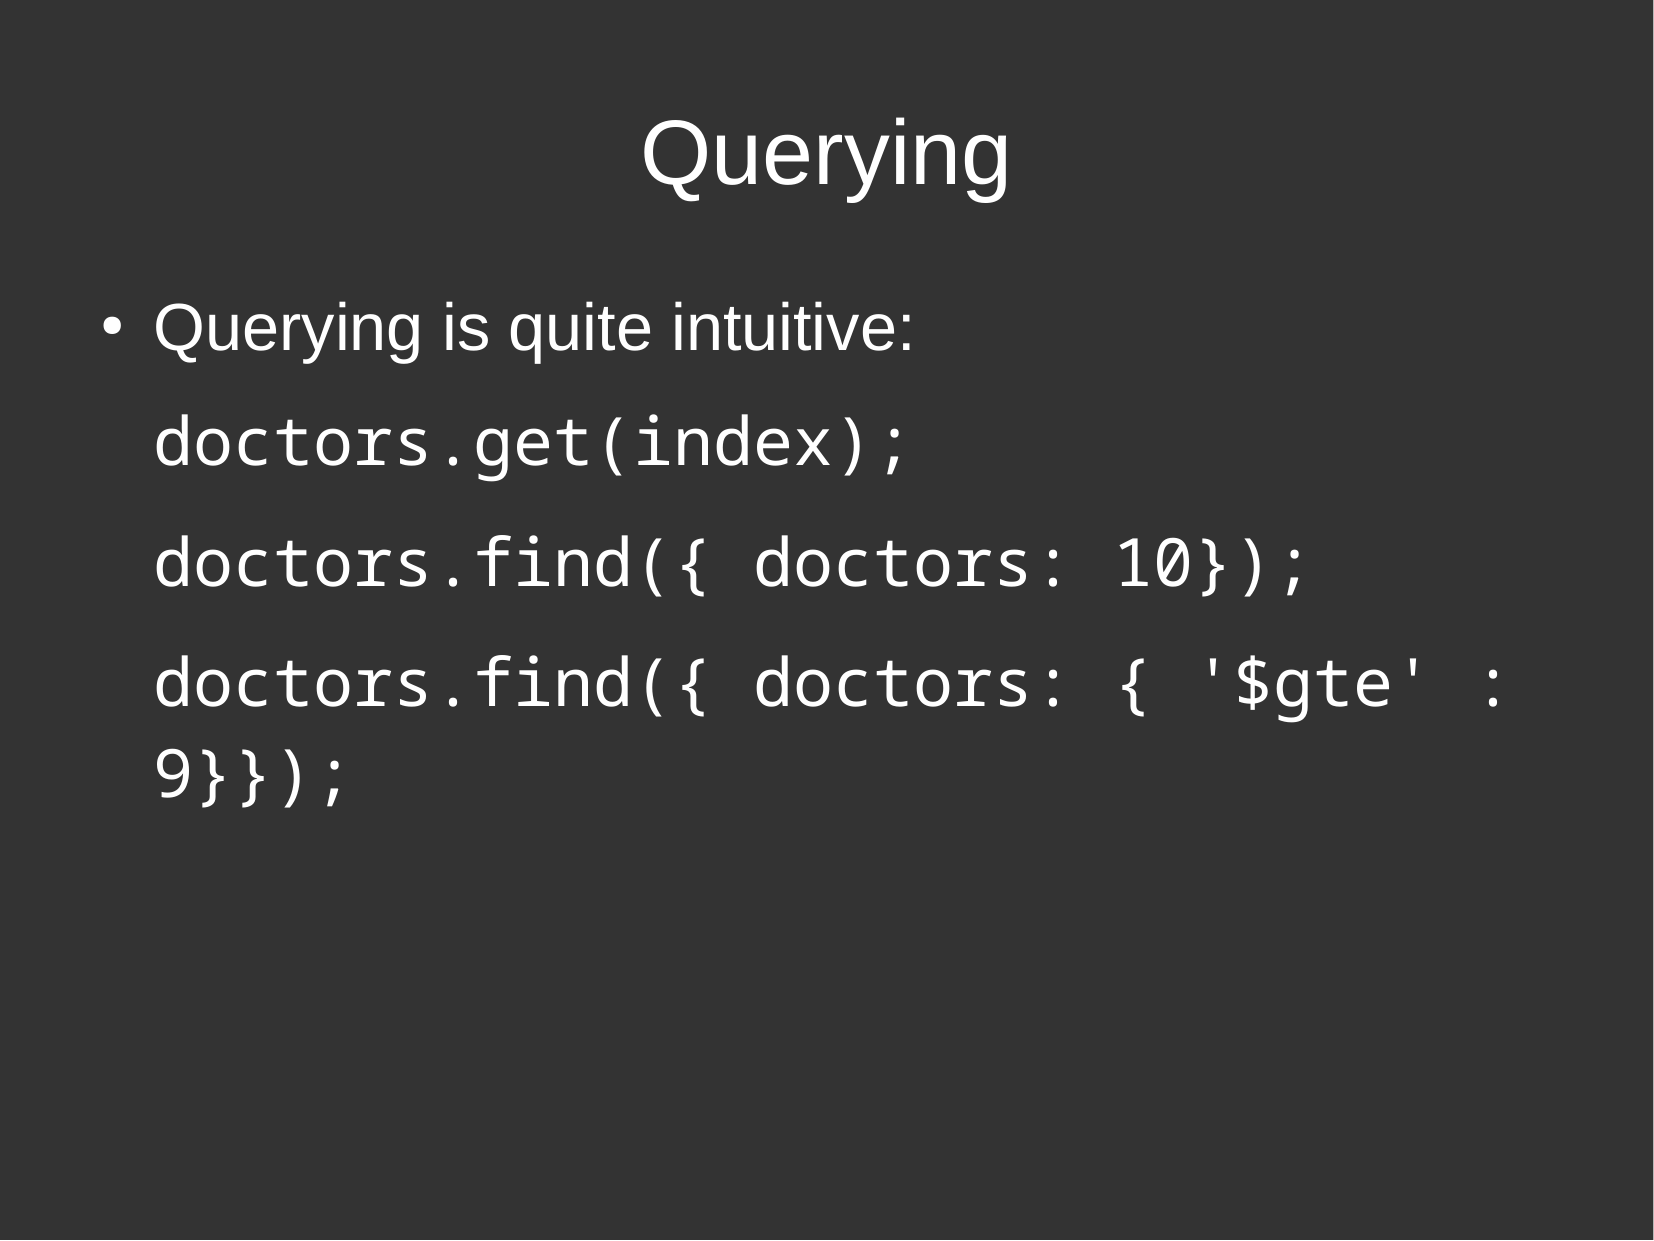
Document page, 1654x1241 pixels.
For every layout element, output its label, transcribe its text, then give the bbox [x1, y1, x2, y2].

list Querying is quite intuitive: doctors.get(index); doctors.find({ doctors: 10}); doctors.find({ doctors: { '$gte' : 9}}); [82, 290, 1571, 1010]
title Querying [82, 49, 1571, 257]
